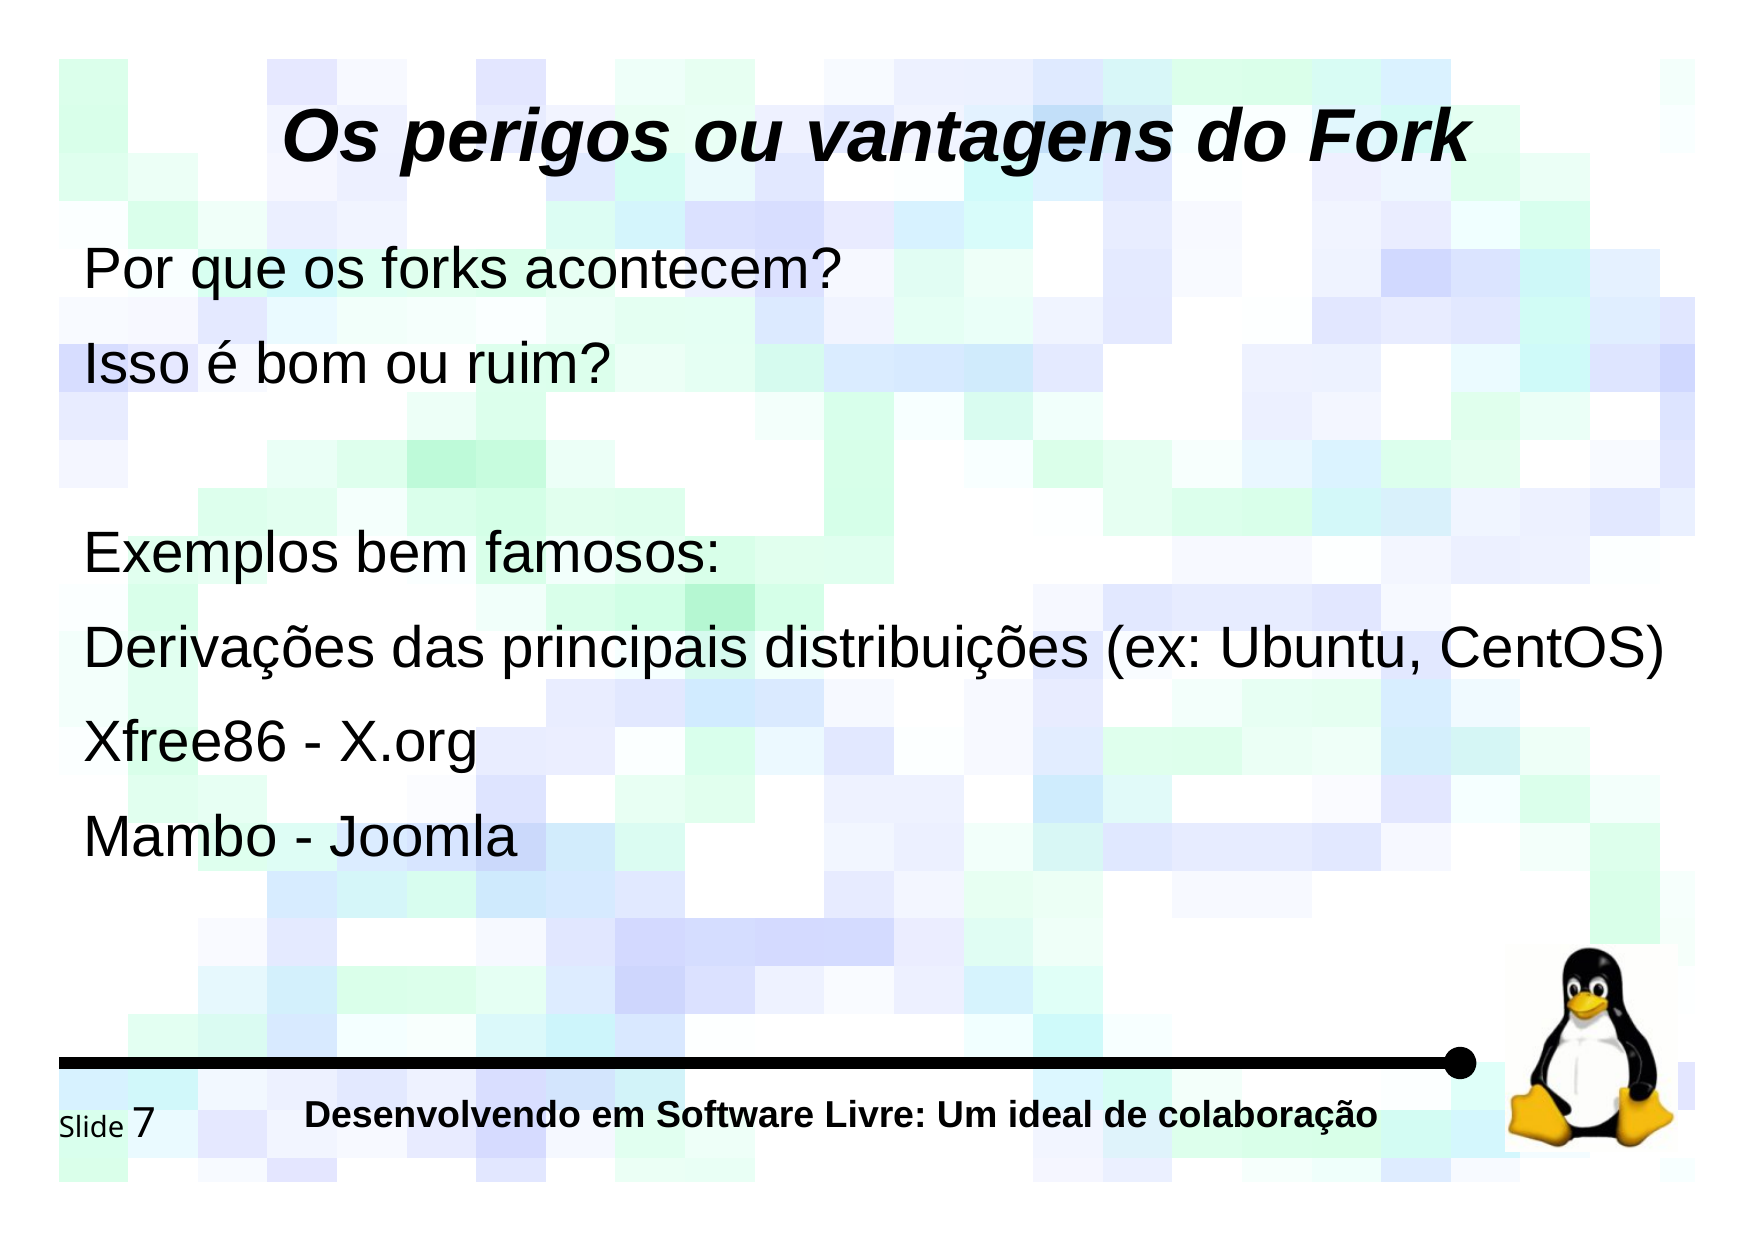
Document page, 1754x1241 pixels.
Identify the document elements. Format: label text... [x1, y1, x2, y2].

title Os perigos ou vantagens do Fork [59, 64, 1695, 207]
list Por que os forks acontecem? Isso é bom ou ruim? Exemplos bem famosos: Derivações das principais distribuições (ex: Ubuntu, CentOS) Xfree86 - X.org Mambo - Joomla [71, 236, 1695, 1004]
picture [1505, 1004, 1678, 1152]
